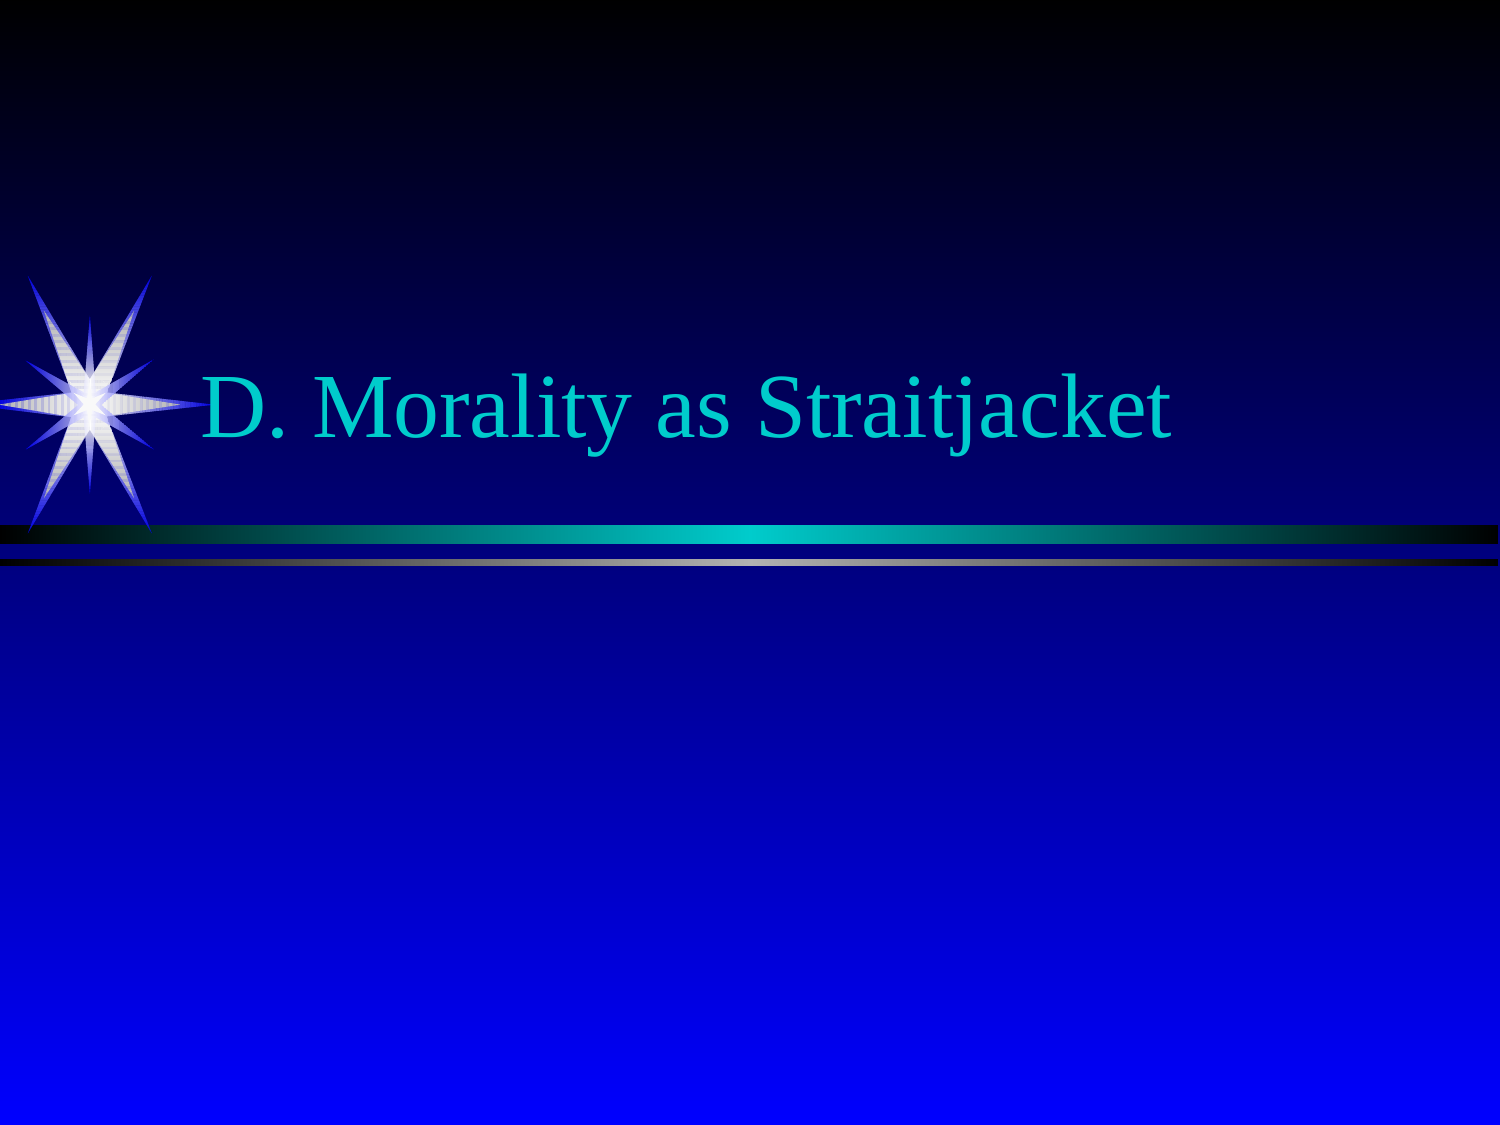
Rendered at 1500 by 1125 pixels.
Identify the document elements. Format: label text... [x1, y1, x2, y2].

title D. Morality as Straitjacket [200, 312, 1476, 501]
